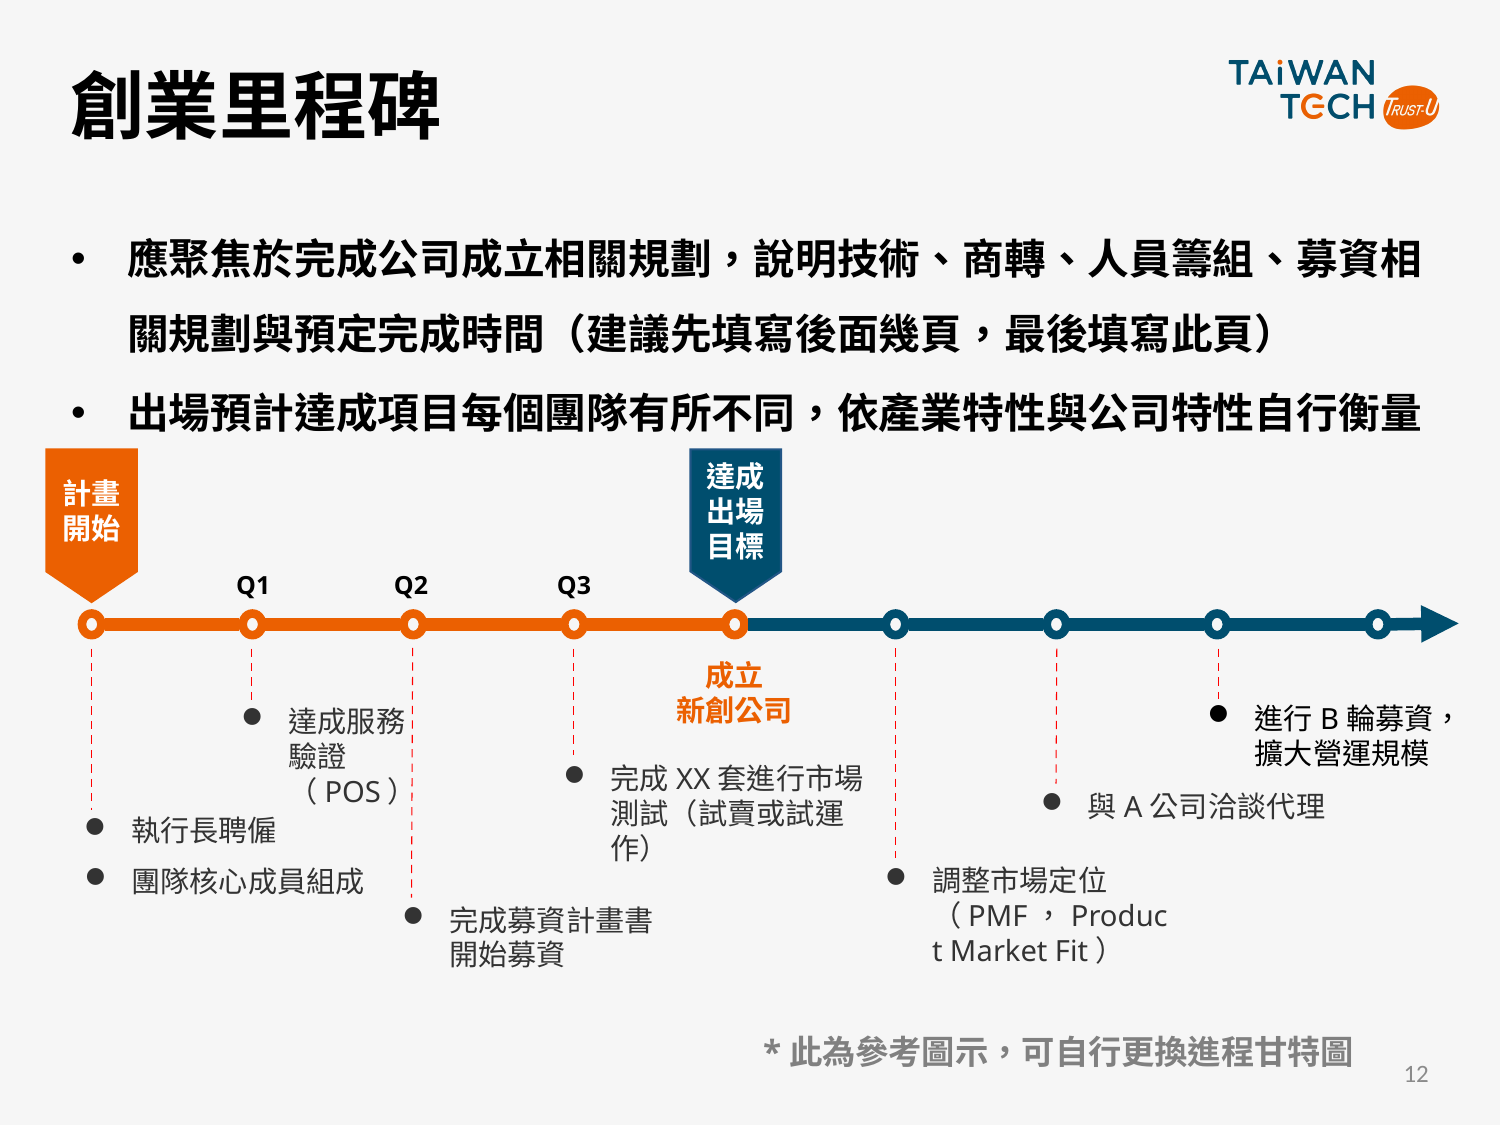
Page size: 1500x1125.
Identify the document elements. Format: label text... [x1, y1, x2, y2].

text_box Q3 [542, 561, 607, 607]
text_box [1364, 610, 1391, 639]
text_box *此為參考圖示，可自行更換進程甘特圖 [748, 1024, 1370, 1079]
text_box [1043, 610, 1069, 639]
text_box 與A公司洽談代理 [1026, 781, 1341, 832]
text_box 達成服務驗證（POS） [226, 696, 445, 816]
text_box 完成XX套進行市場測試（試賣或試運作） [548, 753, 879, 874]
text_box 進行B輪募資，擴大營運規模 [1192, 693, 1470, 778]
text_box [882, 610, 909, 639]
text_box 調整市場定位（PMF，Product Market Fit） [870, 855, 1192, 976]
title 創業里程碑 [55, 33, 1444, 156]
text_box [239, 610, 265, 639]
text_box 計畫開始 [46, 449, 137, 603]
text_box Q1 [221, 561, 286, 607]
text_box 執行長聘僱 [69, 805, 293, 855]
text_box [721, 610, 748, 639]
list 應聚焦於完成公司成立相關規劃，說明技術、商轉、人員籌組、募資相關規劃與預定完成時間（建議先填寫後面幾頁，最後填寫此頁） 出場預計達成項目每個團隊有所不同，依產業特性與公司特性自行衡量 [55, 200, 1444, 1021]
text_box 完成募資計畫書 開始募資 [387, 894, 669, 980]
text_box 團隊核心成員組成 [69, 855, 381, 906]
text_box [400, 610, 426, 639]
text_box [1204, 610, 1230, 639]
text_box [561, 610, 587, 639]
text_box 成立 新創公司 [661, 649, 809, 735]
slide_number <編號> [1106, 1042, 1445, 1103]
text_box Q2 [379, 561, 444, 607]
text_box [78, 610, 105, 639]
text_box 達成 出場 目標 [690, 449, 782, 603]
